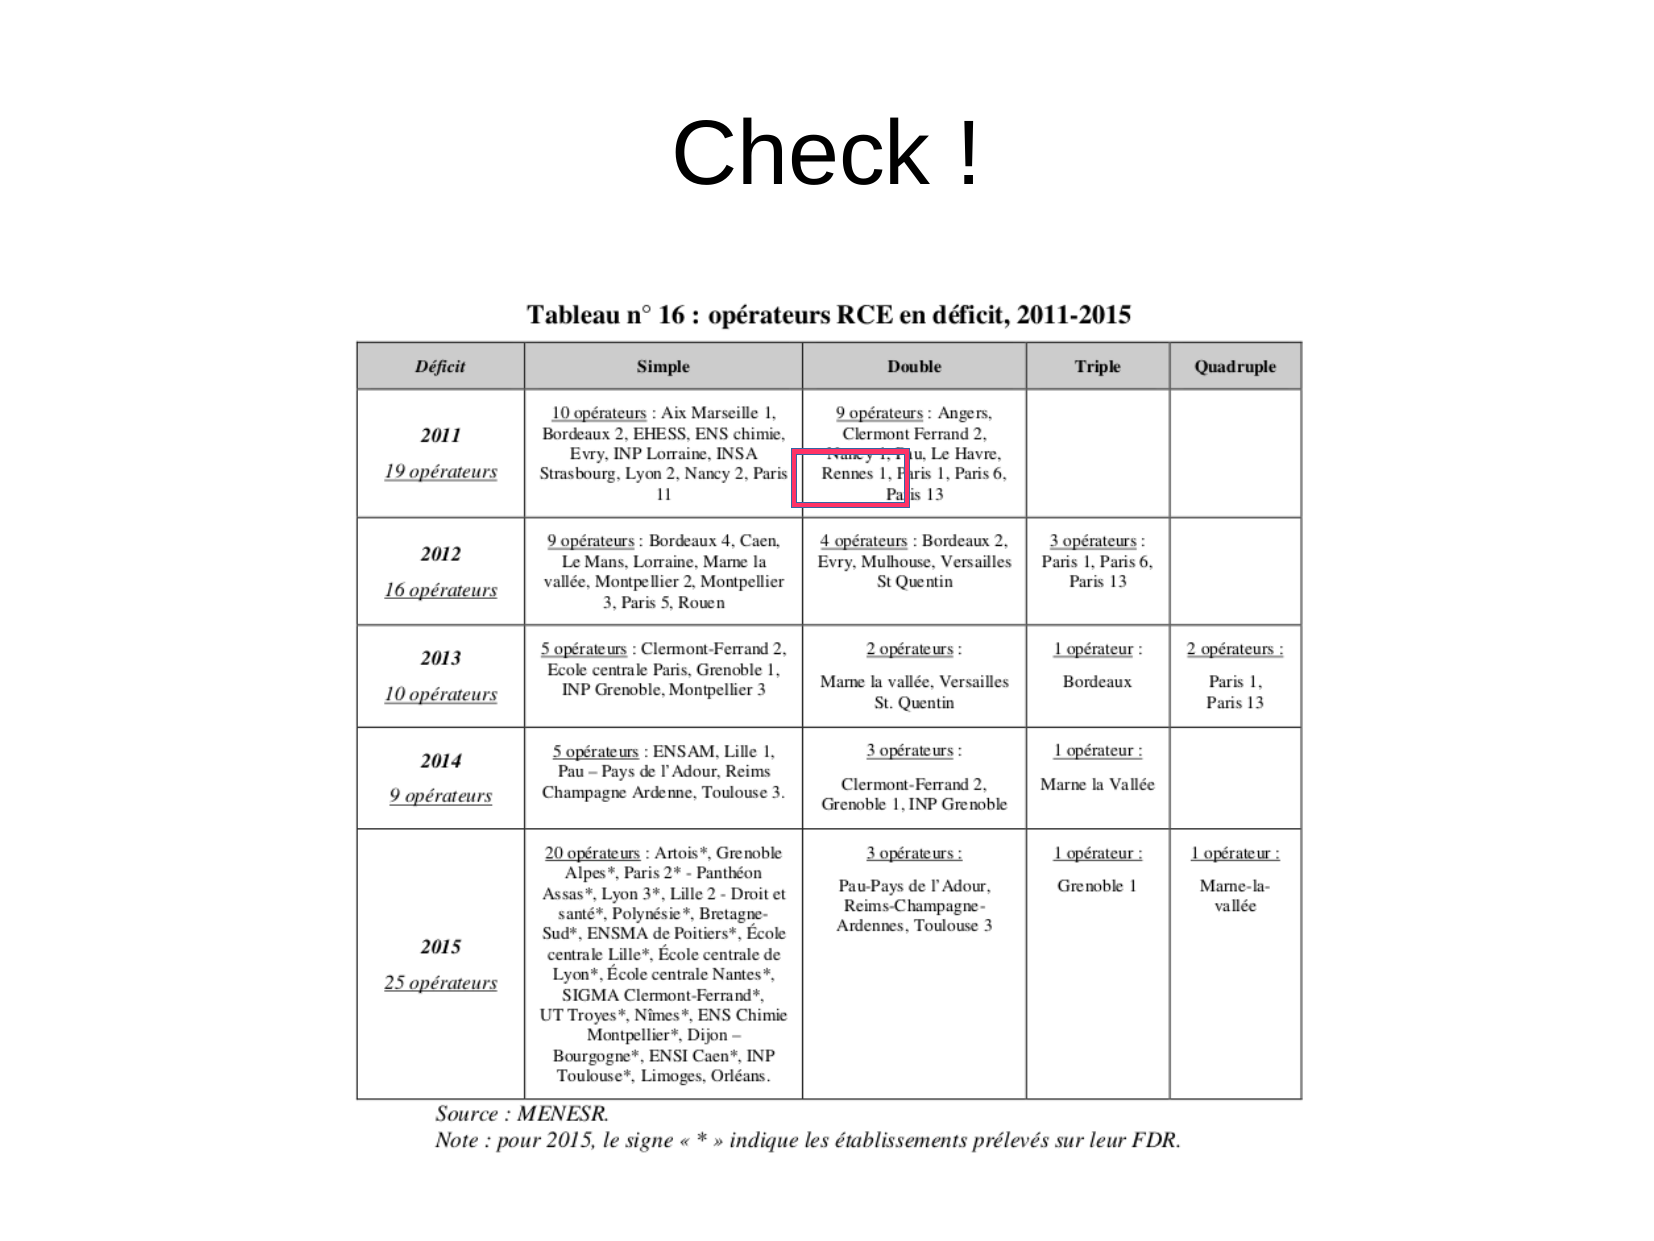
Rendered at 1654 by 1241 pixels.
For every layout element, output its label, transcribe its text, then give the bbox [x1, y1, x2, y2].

title Check ! [82, 49, 1571, 257]
picture [329, 284, 1324, 1171]
text_box [791, 448, 910, 508]
